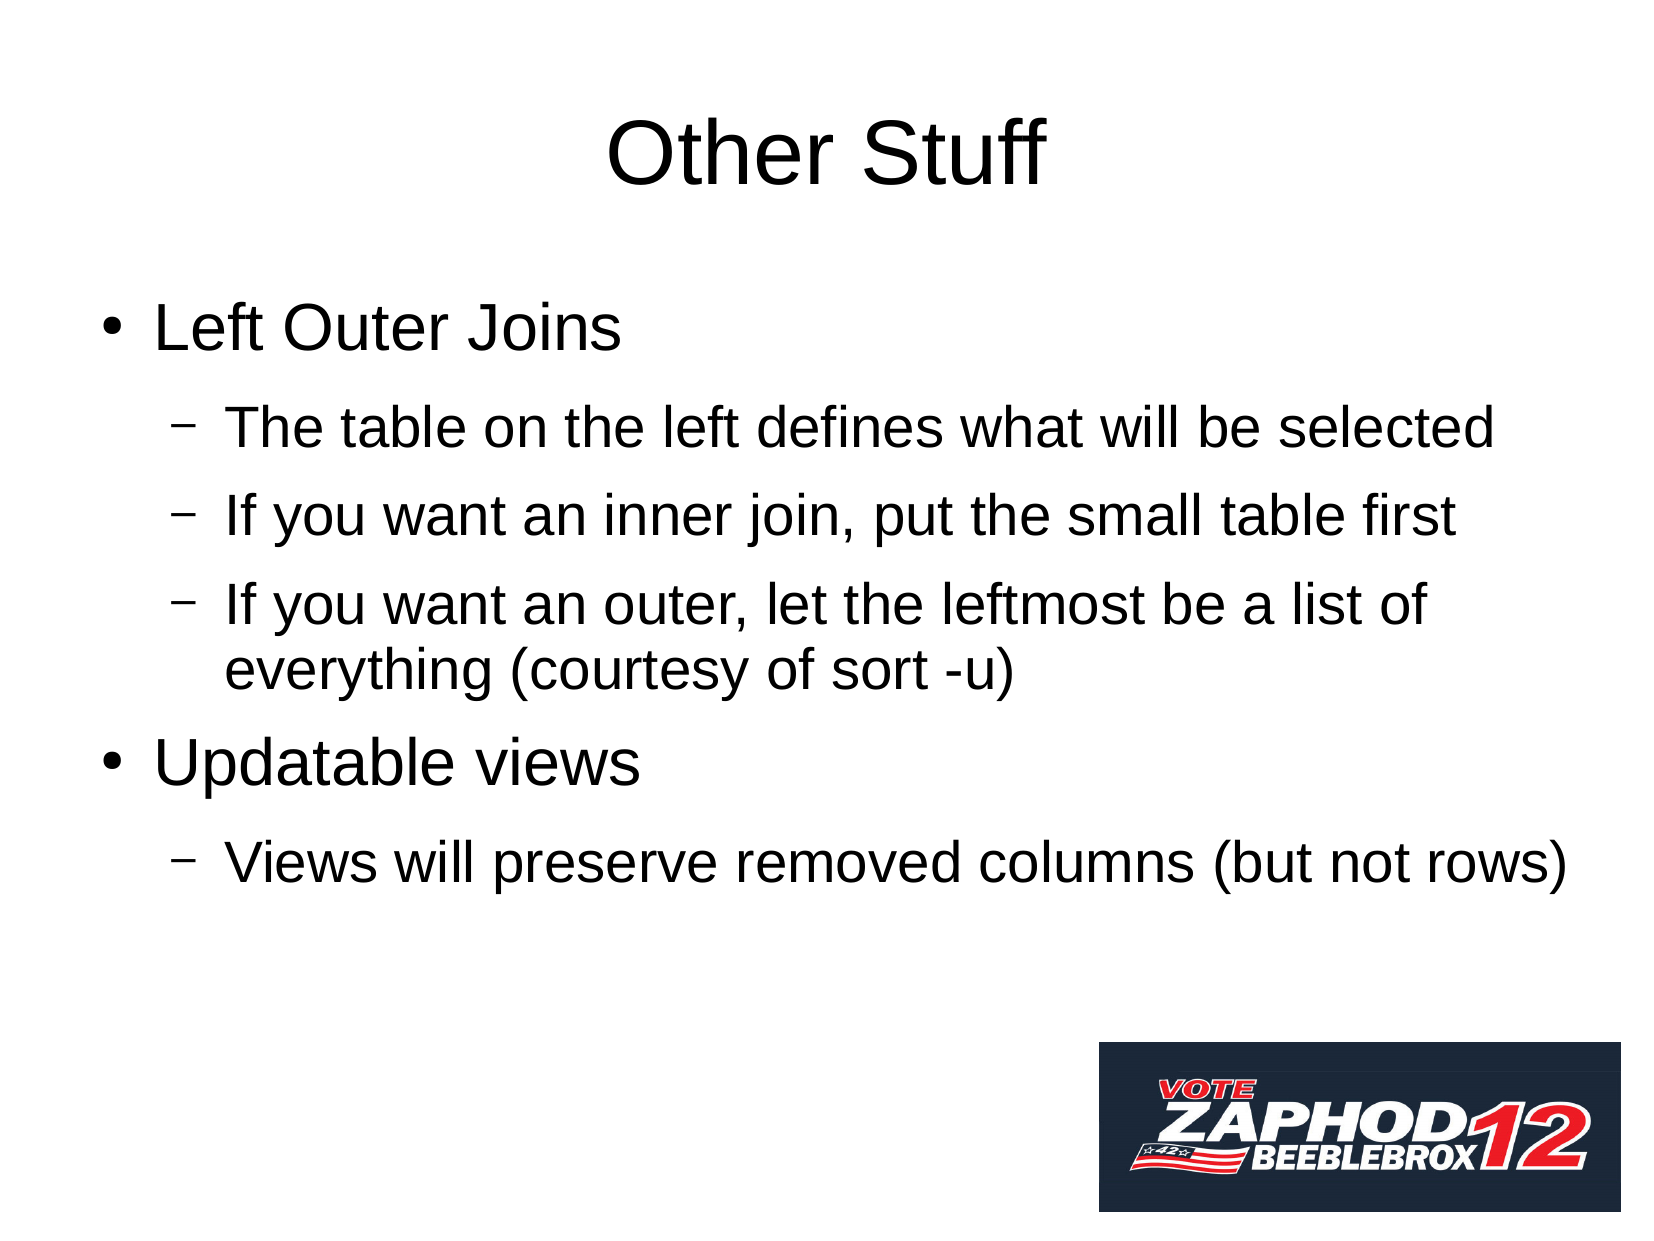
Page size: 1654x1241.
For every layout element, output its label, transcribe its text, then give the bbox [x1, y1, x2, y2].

picture [1099, 1042, 1621, 1212]
title Other Stuff [82, 49, 1571, 257]
list Left Outer Joins The table on the left defines what will be selected If you want an inner join, put the small table first If you want an outer, let the leftmost be a list of everything (courtesy of sort -u) Updatable views Views will preserve removed columns (but not rows) [82, 290, 1571, 1010]
